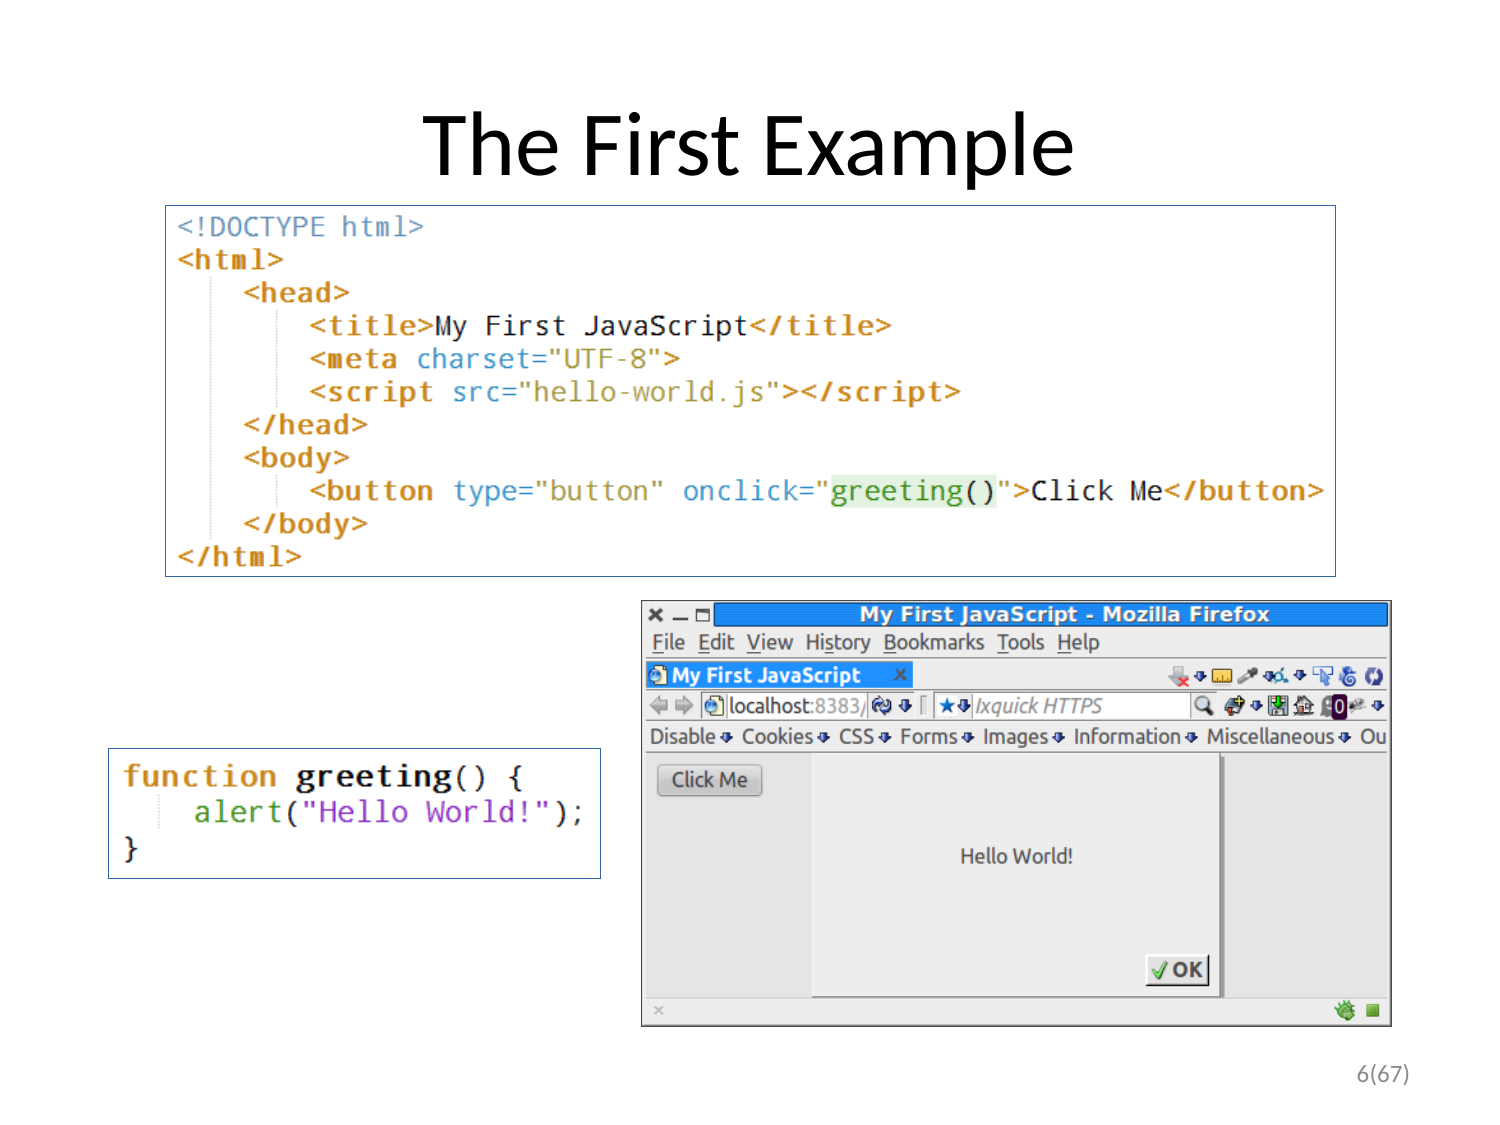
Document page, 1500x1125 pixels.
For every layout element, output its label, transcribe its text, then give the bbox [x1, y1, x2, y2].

picture [108, 748, 601, 879]
picture [641, 600, 1392, 1027]
title The First Example [75, 45, 1425, 233]
picture [165, 205, 1336, 577]
